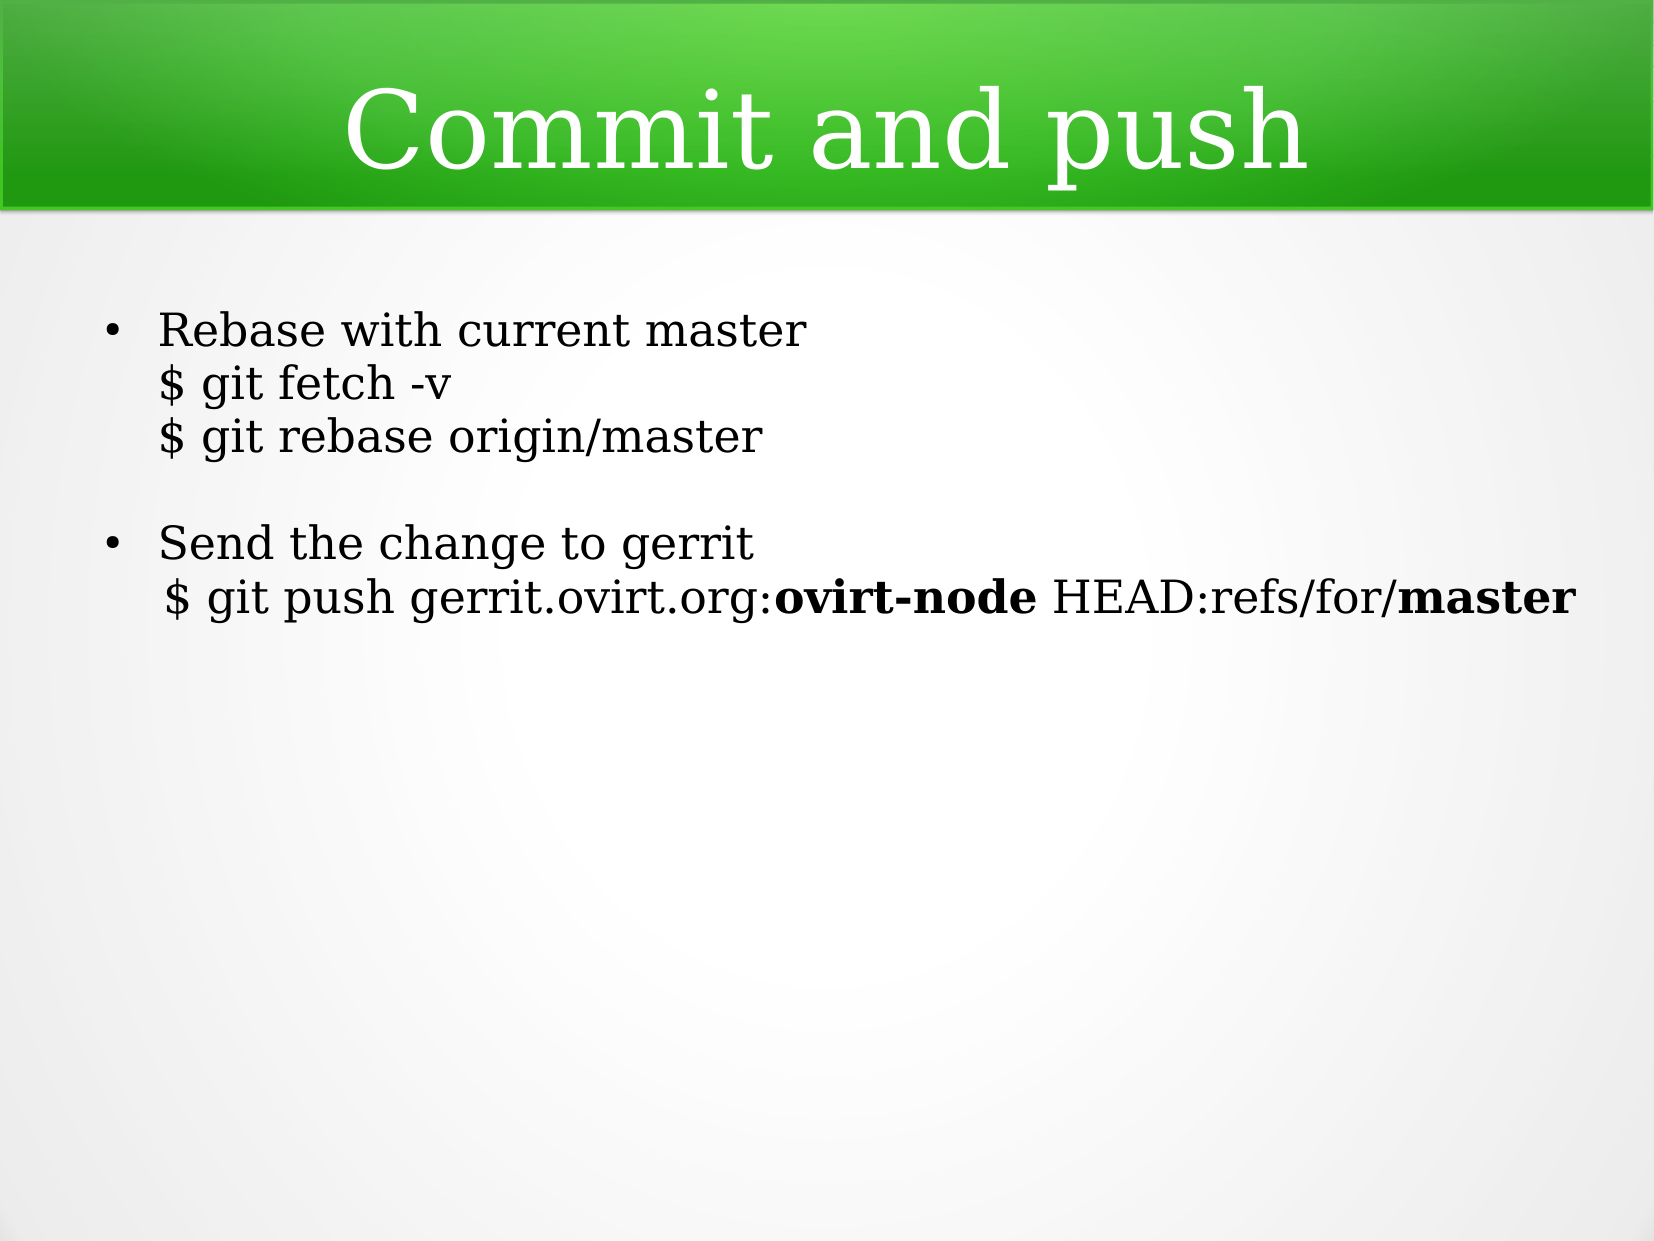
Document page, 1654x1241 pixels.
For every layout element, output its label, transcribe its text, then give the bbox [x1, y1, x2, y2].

list Rebase with current master $ git fetch -v $ git rebase origin/master Send the change to gerrit $ git push gerrit.ovirt.org:ovirt-node HEAD:refs/for/master [86, 303, 1636, 1168]
title Commit and push [82, 37, 1571, 226]
